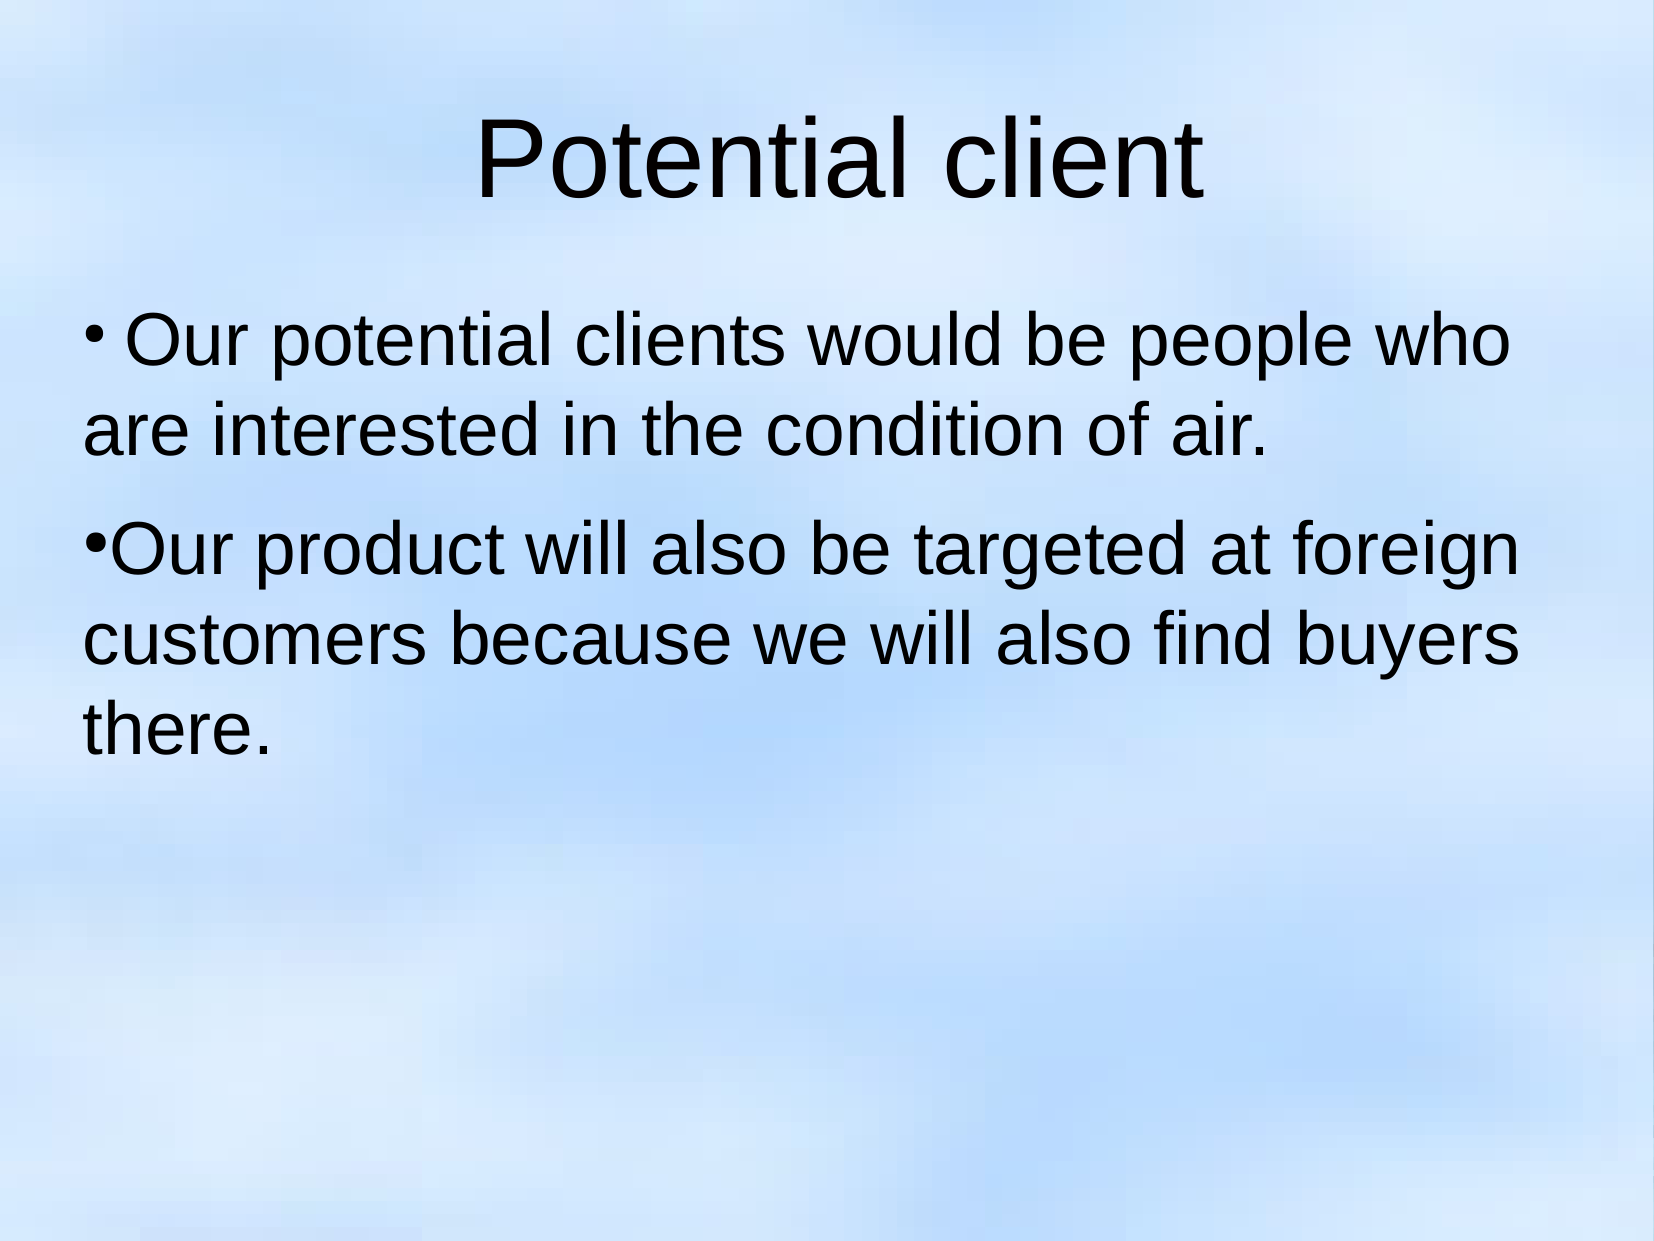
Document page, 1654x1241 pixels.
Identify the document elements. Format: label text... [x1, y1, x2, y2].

list Our potential clients would be people who are interested in the condition of air. Our product will also be targeted at foreign customers because we will also find buyers there. [82, 290, 1571, 775]
title Potential client [82, 49, 1571, 257]
picture [0, 0, 1654, 1241]
